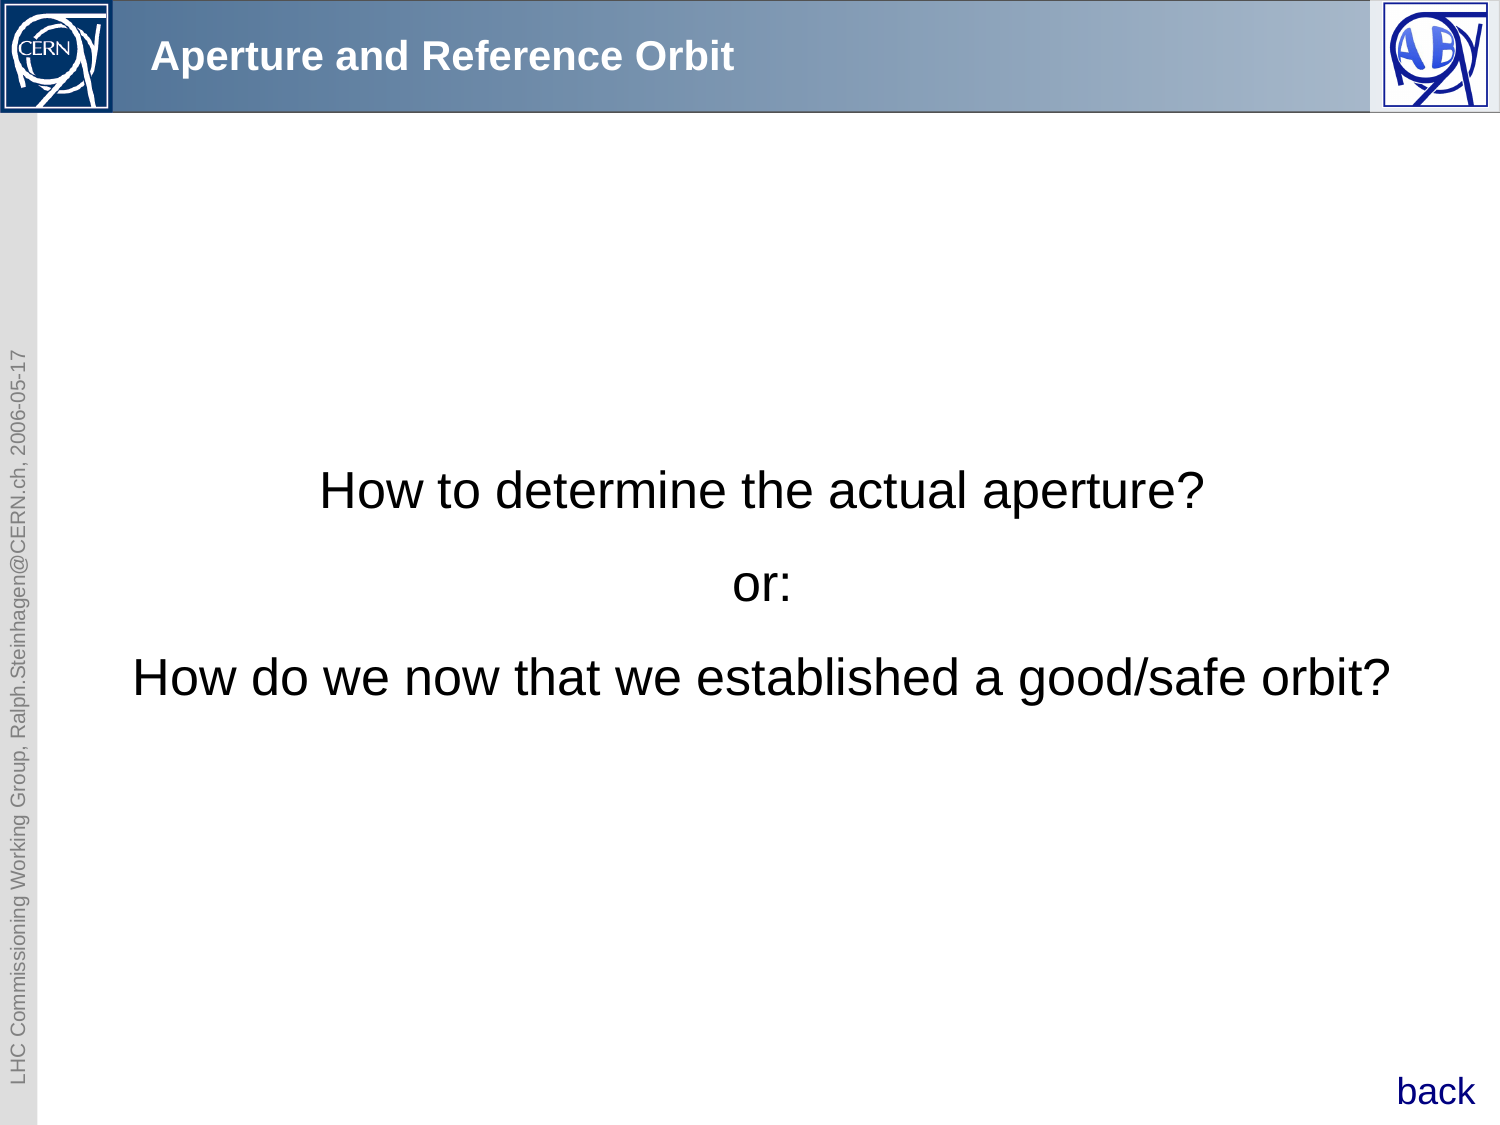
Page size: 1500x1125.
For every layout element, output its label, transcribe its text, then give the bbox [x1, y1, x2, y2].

title Aperture and Reference Orbit [150, 0, 1201, 113]
text_box back [1381, 1062, 1500, 1120]
picture [1382, 1, 1489, 108]
picture [0, 0, 113, 113]
subtitle How to determine the actual aperture? or: How do we now that we established a good/safe orbit? [87, 145, 1438, 1023]
